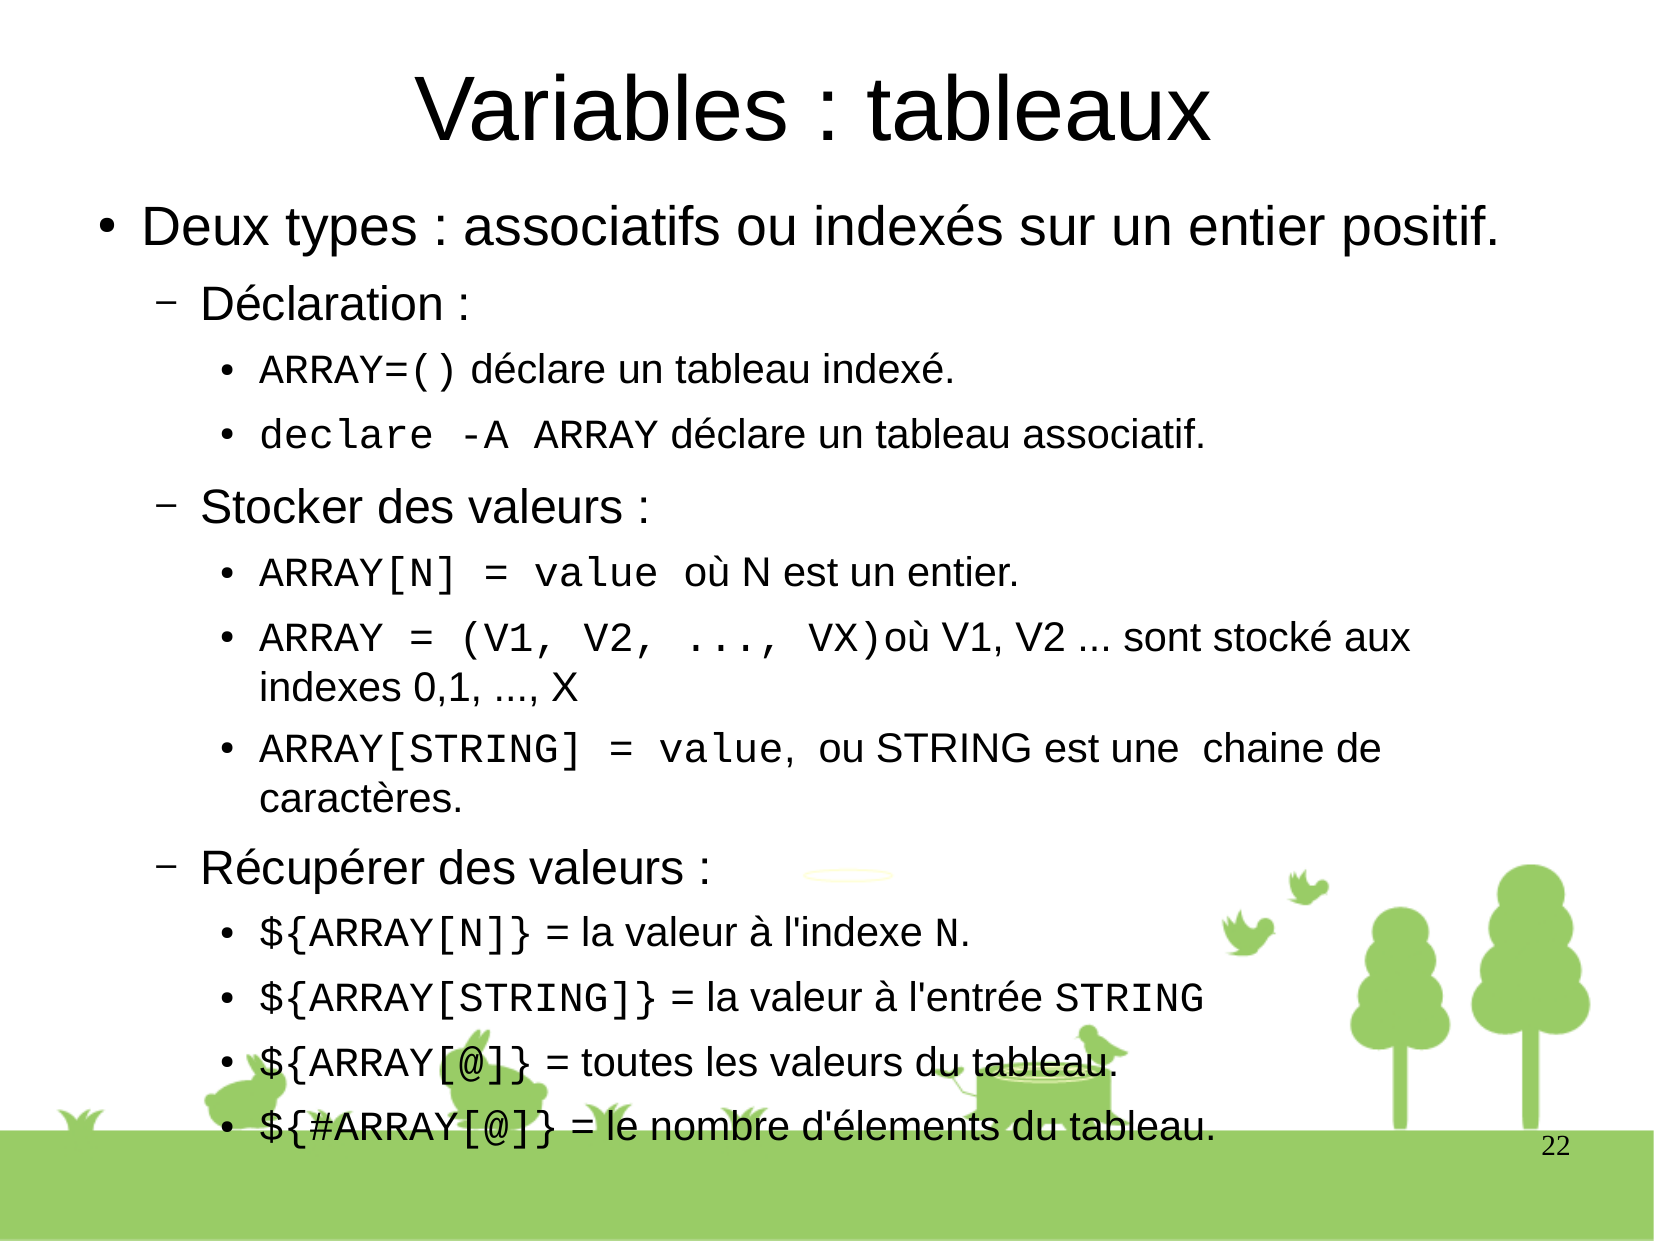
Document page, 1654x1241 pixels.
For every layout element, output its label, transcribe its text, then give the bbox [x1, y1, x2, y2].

picture [0, 0, 1654, 1241]
list Deux types : associatifs ou indexés sur un entier positif. Déclaration : ARRAY=() déclare un tableau indexé. declare -A ARRAY déclare un tableau associatif. Stocker des valeurs : ARRAY[N] = value où N est un entier. ARRAY = (V1, V2, ..., VX)où V1, V2 ... sont stocké aux indexes 0,1, ..., X ARRAY[STRING] = value, ou STRING est une chaine de caractères. Récupérer des valeurs : ${ARRAY[N]} = la valeur à l'indexe N. ${ARRAY[STRING]} = la valeur à l'entrée STRING ${ARRAY[@]} = toutes les valeurs du tableau. ${#ARRAY[@]} = le nombre d'élements du tableau. [82, 195, 1538, 1205]
title Variables : tableaux [11, 5, 1642, 213]
